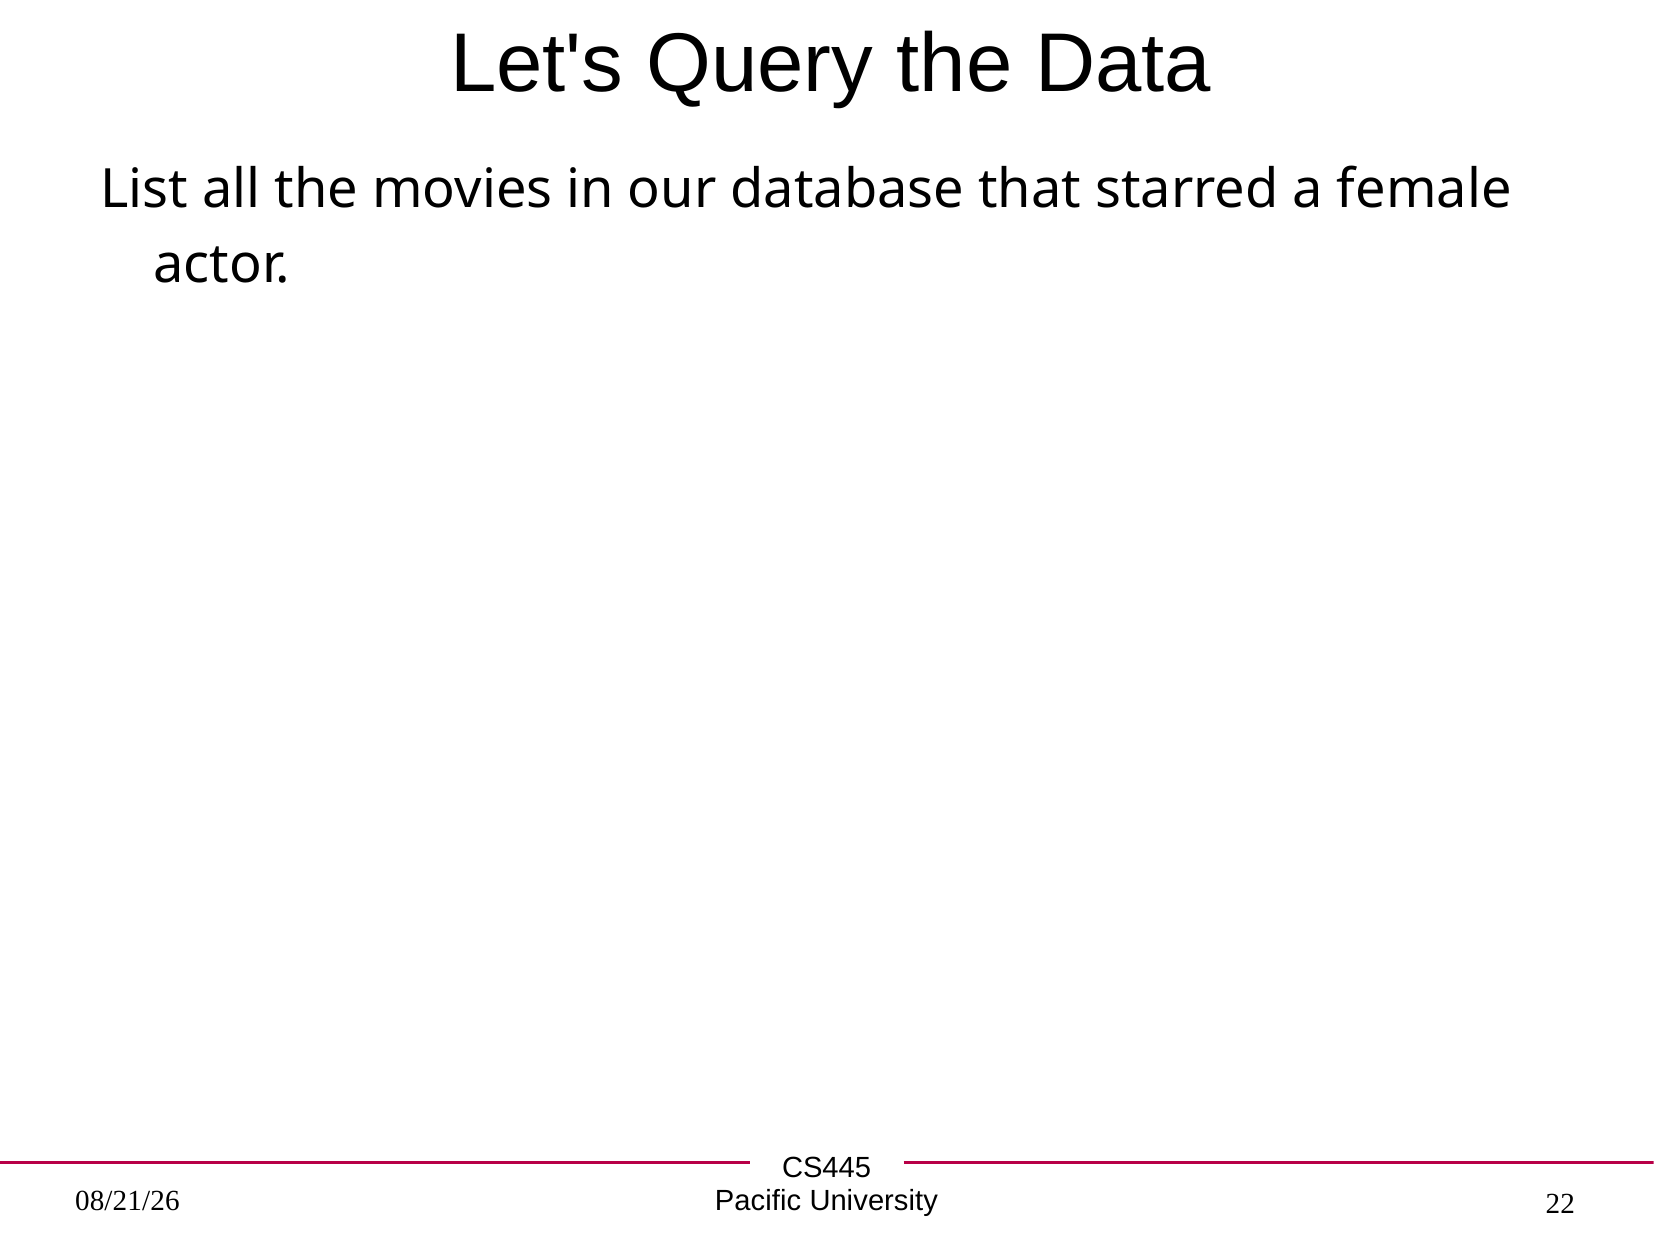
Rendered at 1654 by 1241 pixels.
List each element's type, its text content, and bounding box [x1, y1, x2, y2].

list List all the movies in our database that starred a female actor. [82, 150, 1571, 1111]
title Let's Query the Data [86, 15, 1576, 109]
